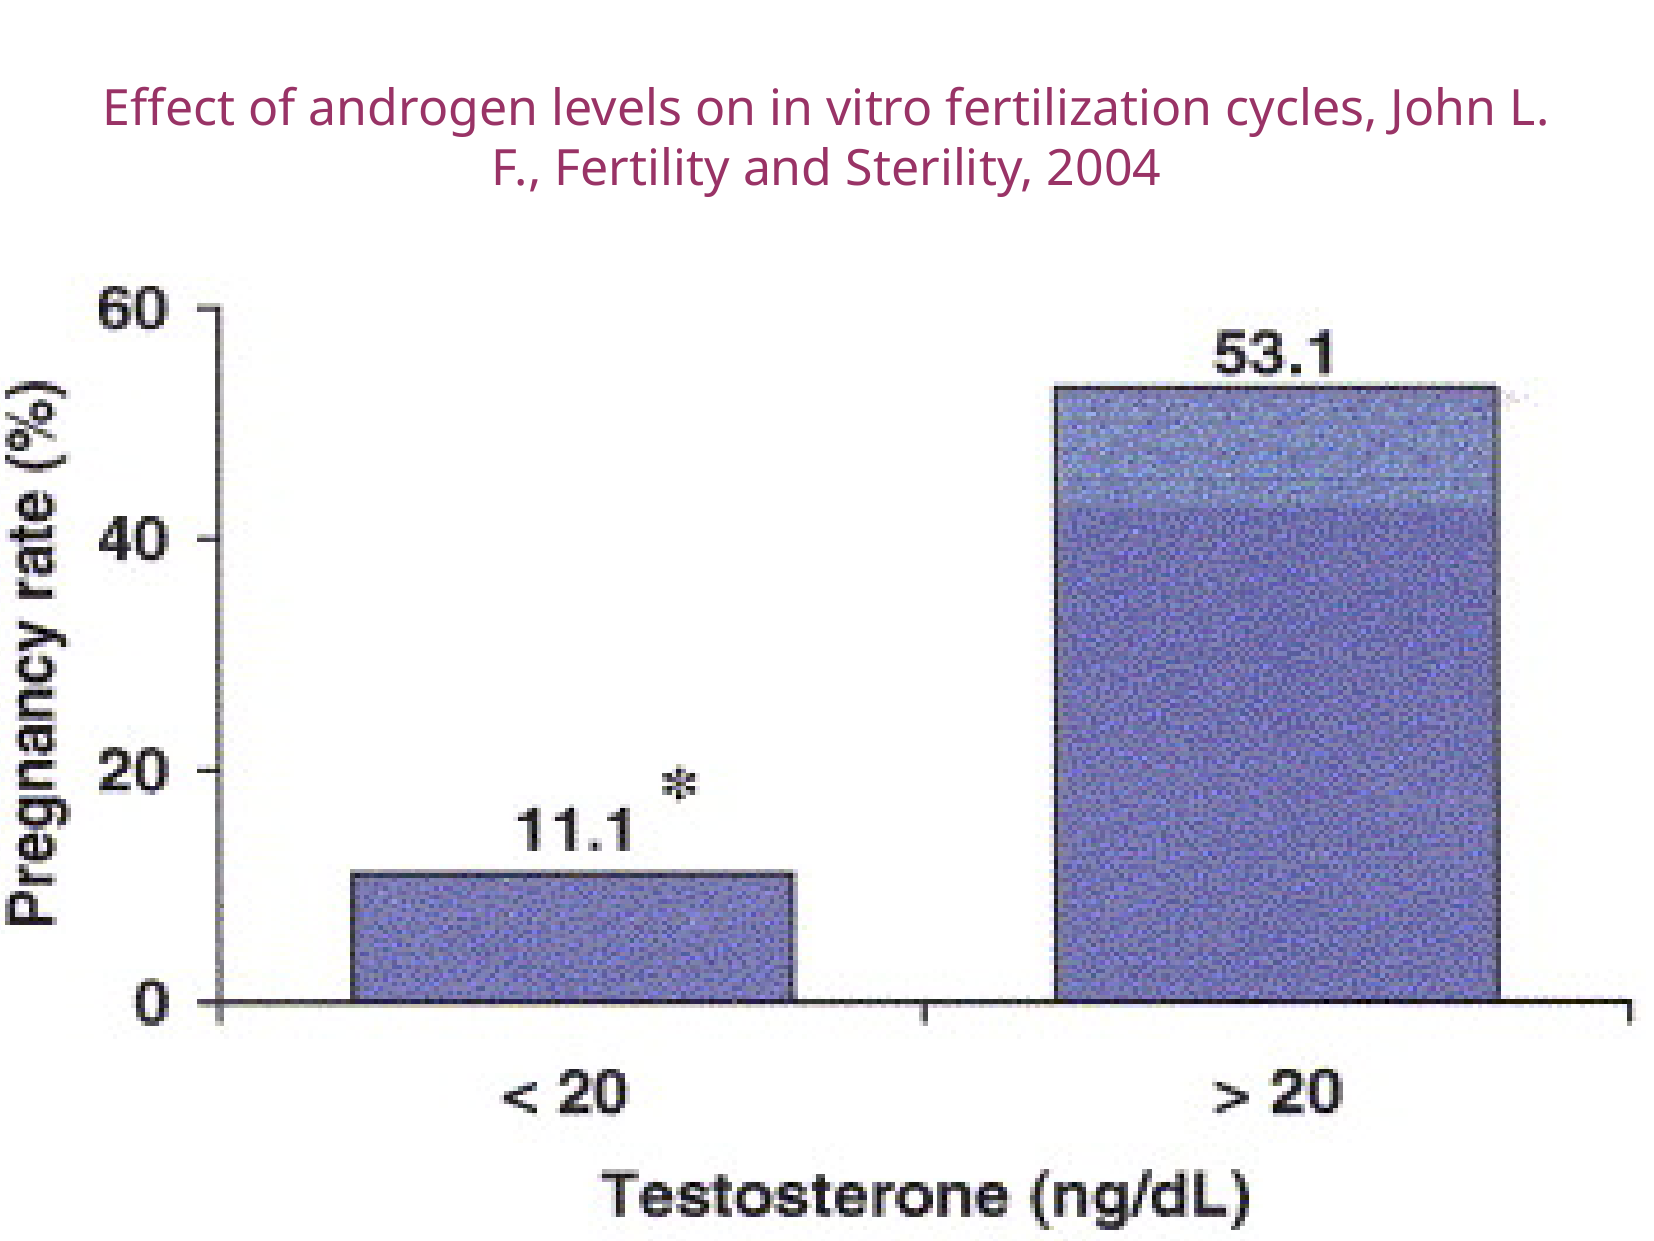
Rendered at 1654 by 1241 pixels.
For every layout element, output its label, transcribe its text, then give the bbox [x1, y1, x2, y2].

picture [0, 273, 1646, 1241]
title Effect of androgen levels on in vitro fertilization cycles, John L. F., Fertility and Sterility, 2004 [82, 49, 1571, 257]
